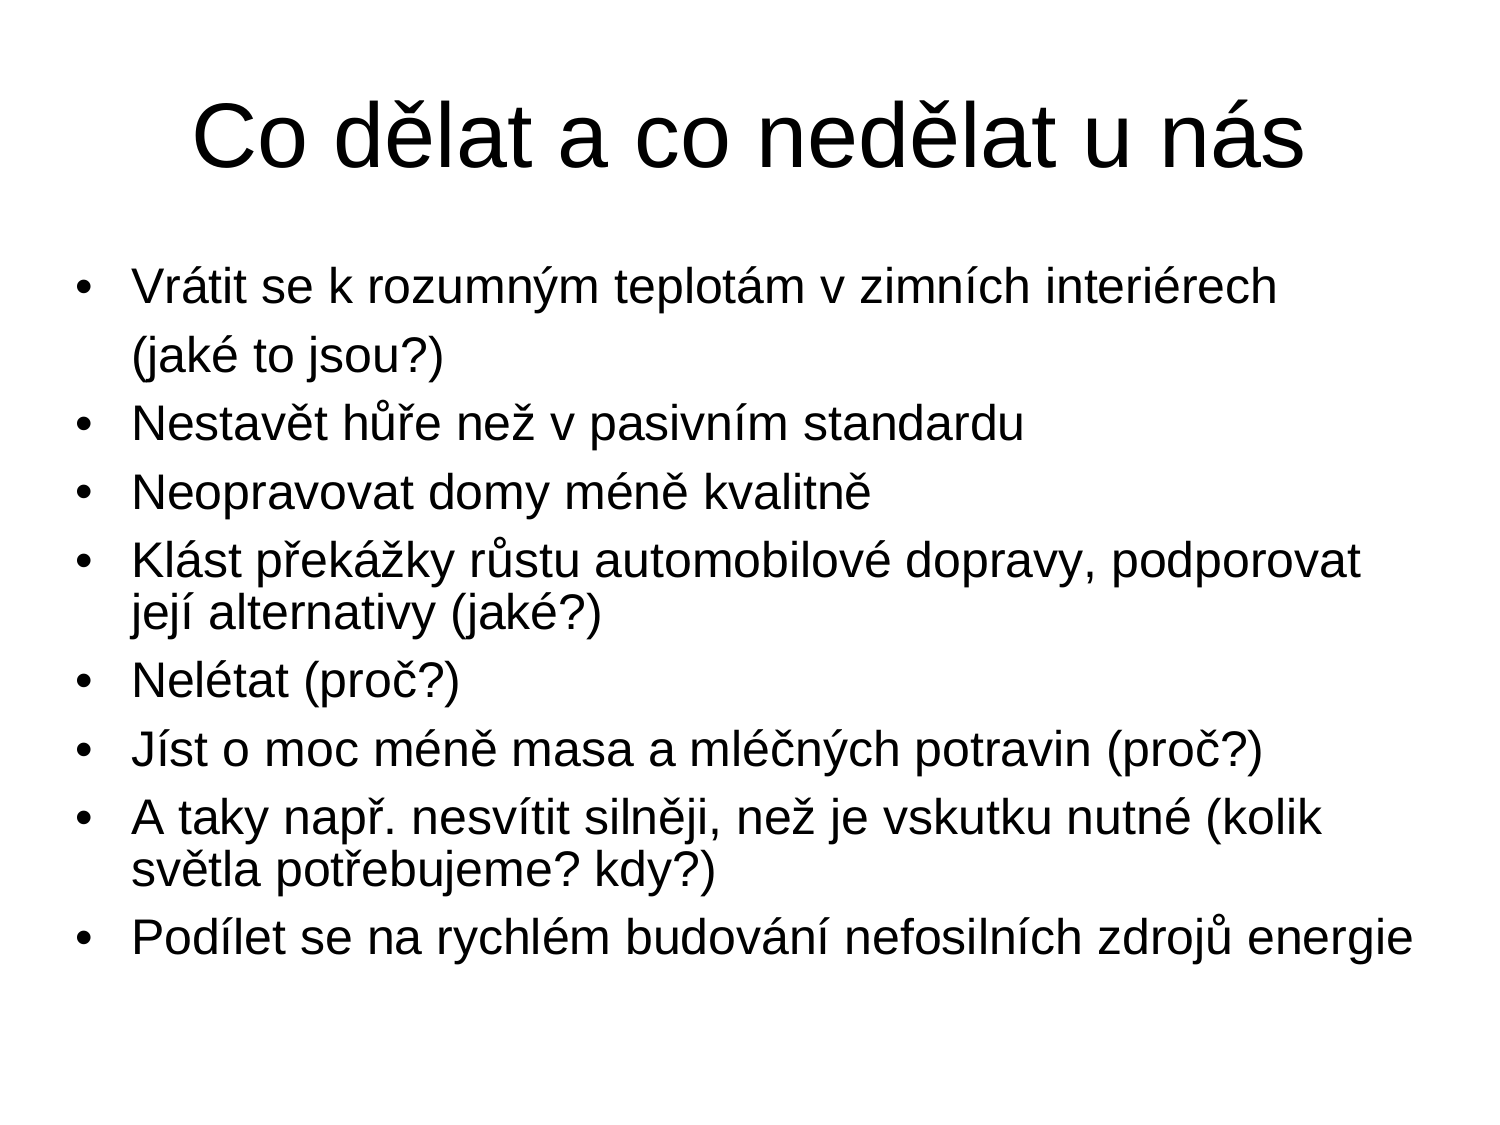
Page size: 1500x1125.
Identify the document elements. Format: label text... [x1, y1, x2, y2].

title Co dělat a co nedělat u nás [75, 21, 1425, 257]
list Vrátit se k rozumným teplotám v zimních interiérech (jaké to jsou?) Nestavět hůře než v pasivním standardu Neopravovat domy méně kvalitně Klást překážky růstu automobilové dopravy, podporovat její alternativy (jaké?) Nelétat (proč?) Jíst o moc méně masa a mléčných potravin (proč?) A taky např. nesvítit silněji, než je vskutku nutné (kolik světla potřebujeme? kdy?) Podílet se na rychlém budování nefosilních zdrojů energie [75, 262, 1425, 1042]
